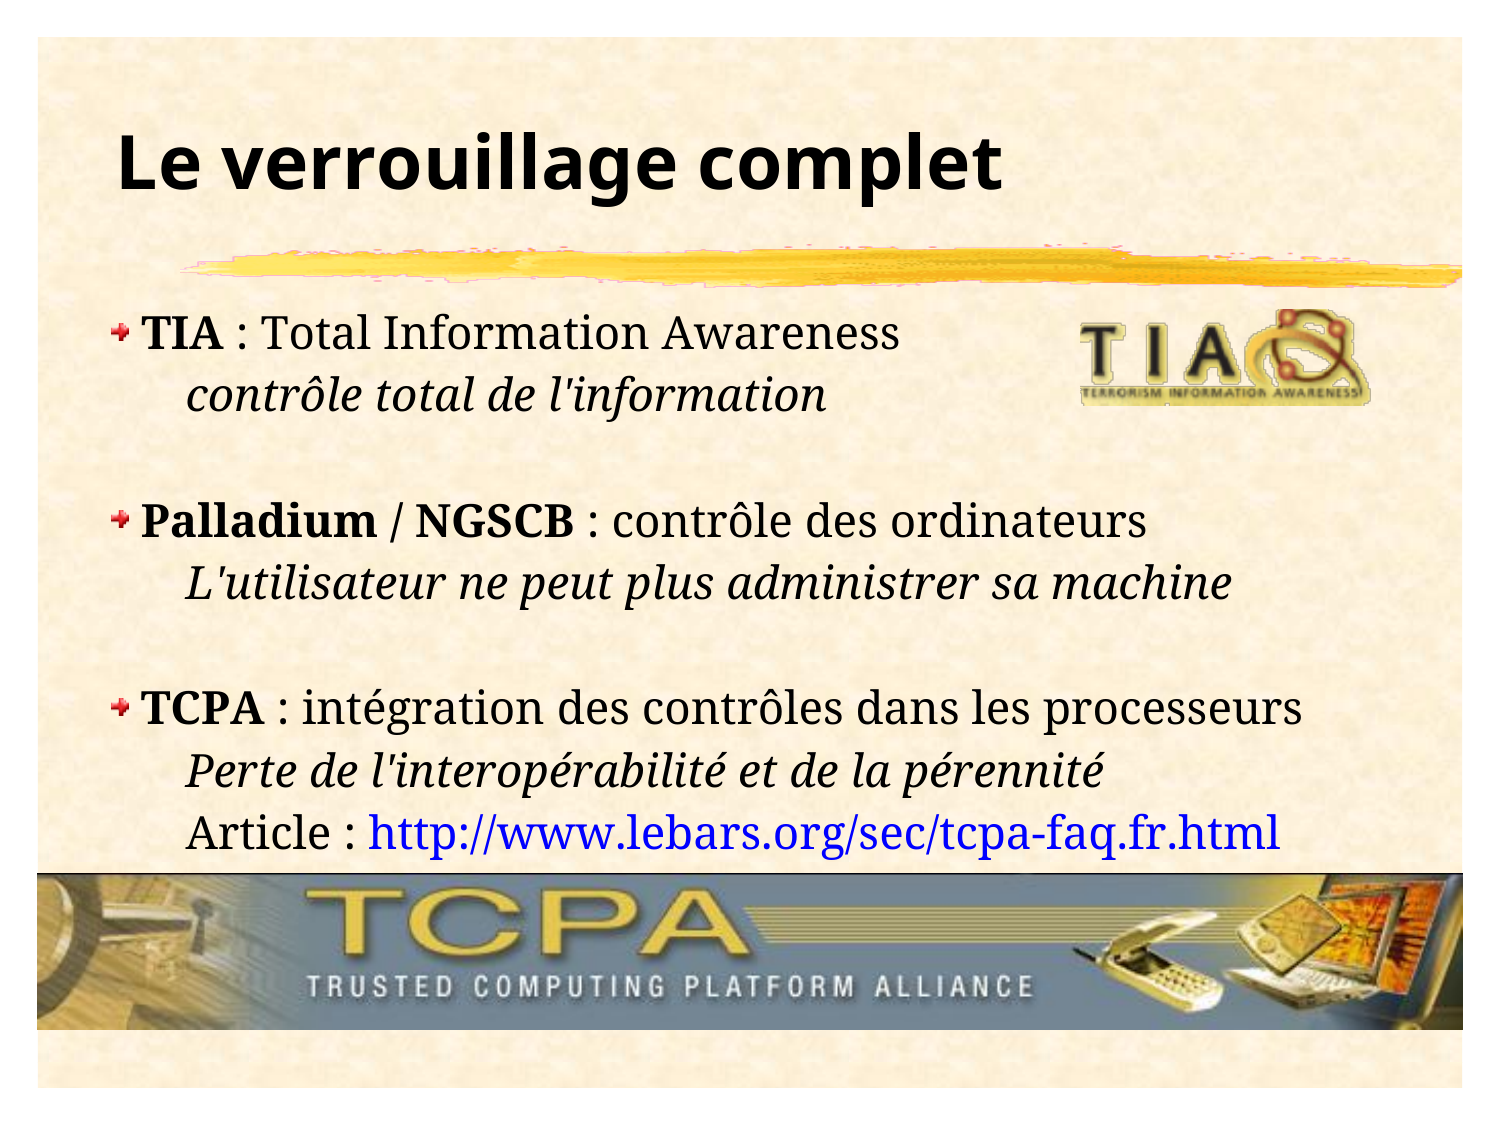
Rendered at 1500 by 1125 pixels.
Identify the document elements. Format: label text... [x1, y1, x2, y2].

picture [313, 829, 324, 835]
title Le verrouillage complet [101, 72, 1427, 248]
picture [827, 829, 836, 838]
picture [647, 829, 658, 835]
picture [1095, 829, 1107, 847]
picture [779, 829, 791, 847]
picture [825, 849, 839, 858]
picture [1069, 837, 1079, 847]
picture [519, 829, 529, 845]
picture [1080, 309, 1373, 406]
picture [195, 829, 205, 836]
picture [37, 37, 1463, 1088]
picture [544, 829, 553, 844]
picture [559, 829, 569, 845]
picture [583, 829, 592, 844]
picture [674, 829, 686, 847]
picture [986, 829, 998, 847]
picture [886, 829, 897, 835]
picture [598, 829, 608, 845]
picture [504, 829, 513, 844]
picture [438, 829, 450, 847]
picture [700, 837, 710, 847]
text_box TIA : Total Information Awareness contrôle total de l'information Palladium / NGSCB : contrôle des ordinateurs L'utilisateur ne peut plus administrer sa machine TCPA : intégration des contrôles dans les processeurs Perte de l'interopérabilité et de la pérennité Article : http://www.lebars.org/sec/tcpa-faq.fr.html [111, 300, 1463, 829]
picture [1012, 837, 1022, 847]
